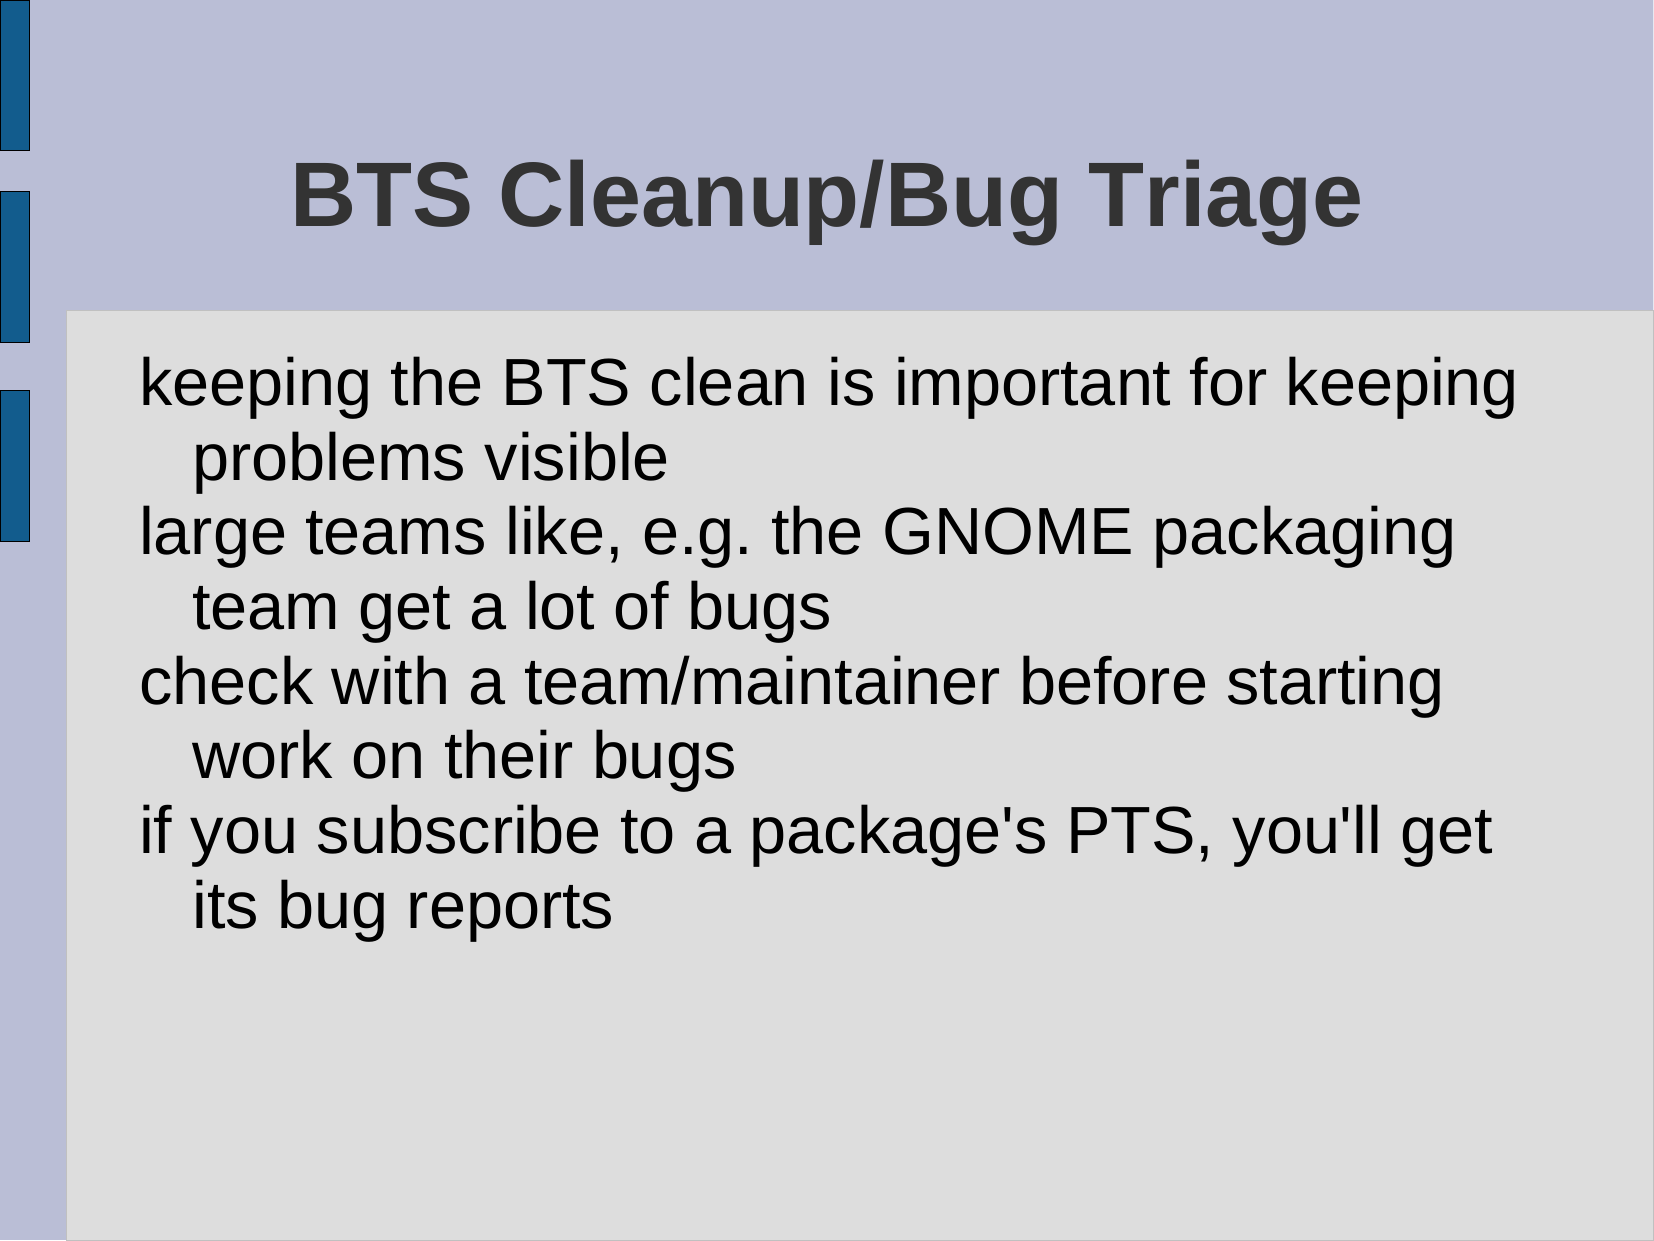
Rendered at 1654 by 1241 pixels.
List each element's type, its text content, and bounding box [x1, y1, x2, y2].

list keeping the BTS clean is important for keeping problems visible large teams like, e.g. the GNOME packaging team get a lot of bugs check with a team/maintainer before starting work on their bugs if you subscribe to a package's PTS, you'll get its bug reports [121, 344, 1534, 1127]
title BTS Cleanup/Bug Triage [121, 91, 1534, 299]
